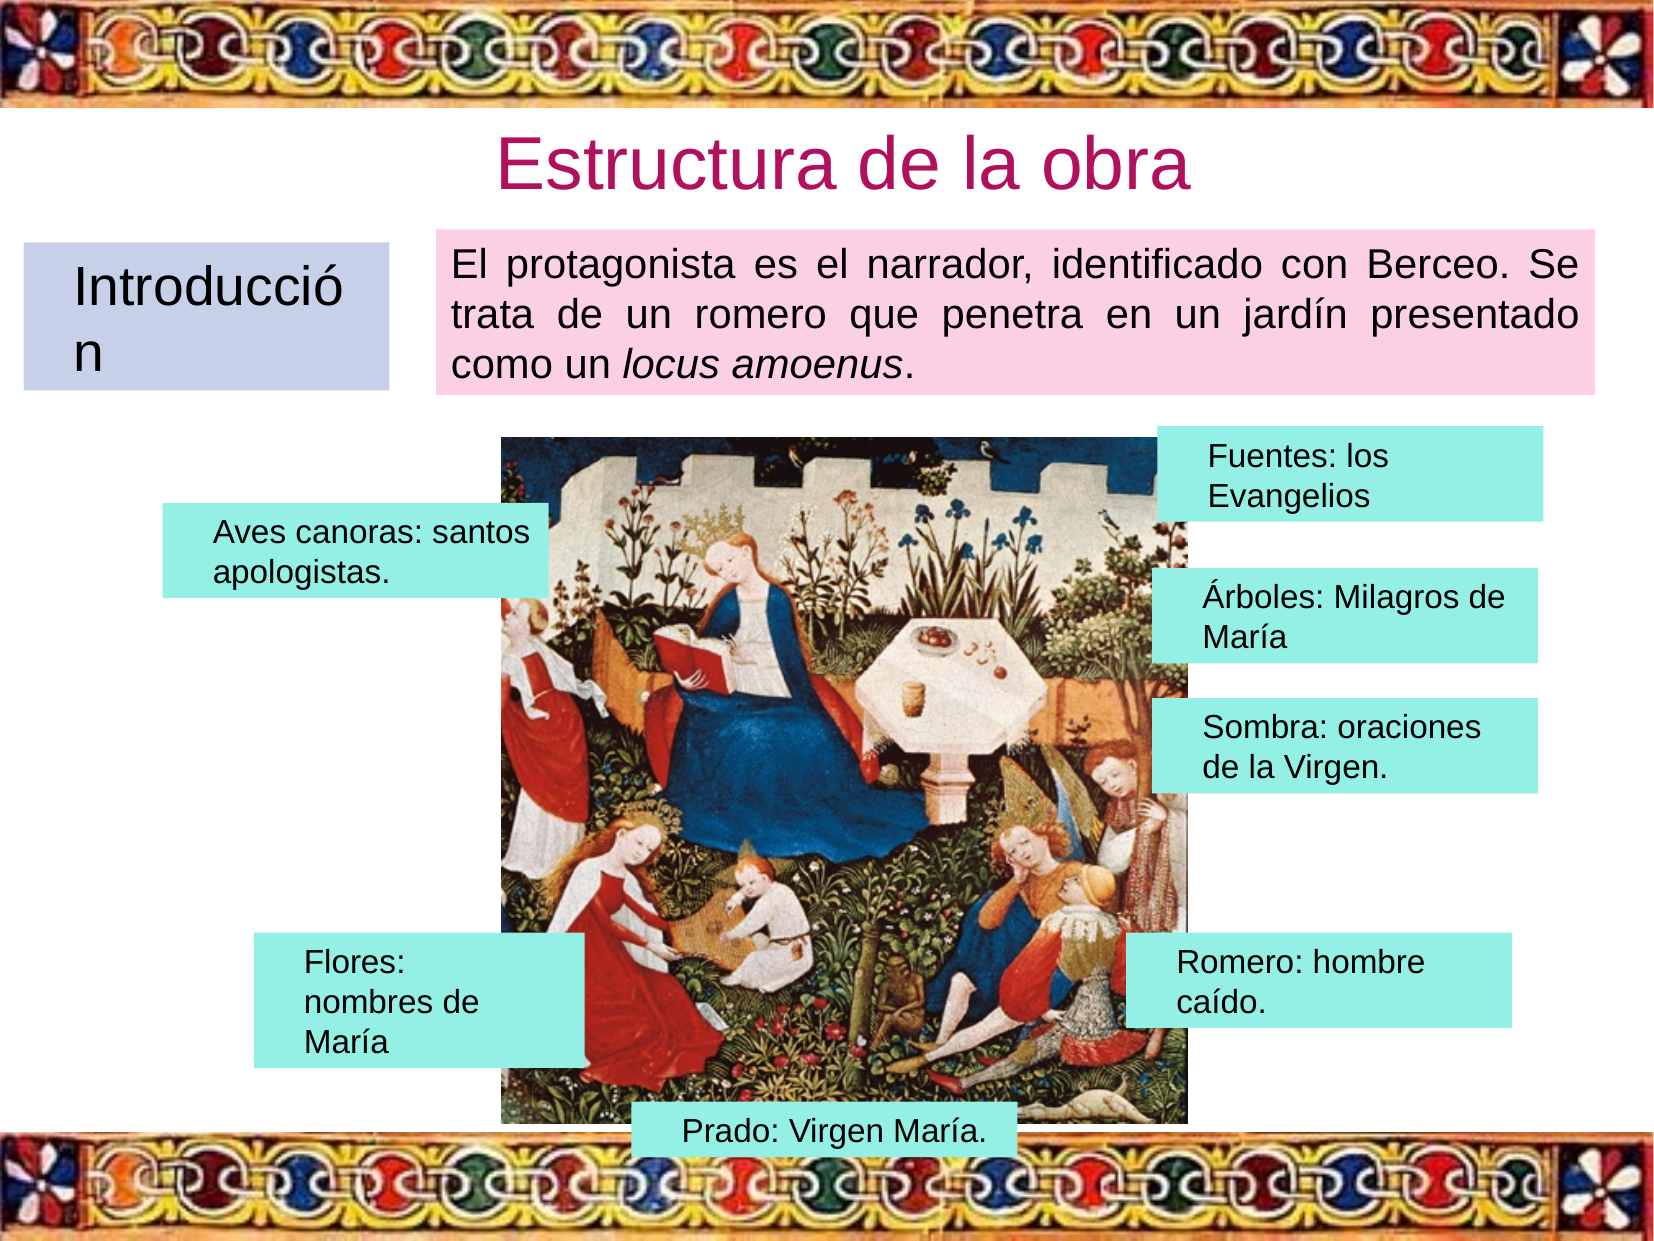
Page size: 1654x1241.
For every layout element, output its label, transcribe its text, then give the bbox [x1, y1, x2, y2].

picture [0, 1132, 1654, 1241]
title Estructura de la obra [196, 112, 1491, 207]
picture [501, 437, 1188, 1124]
text_box El protagonista es el narrador, identificado con Berceo. Se trata de un romero que penetra en un jardín presentado como un locus amoenus. [436, 229, 1595, 395]
text_box Árboles: Milagros de María [1152, 568, 1539, 664]
text_box Fuentes: los Evangelios [1157, 426, 1544, 522]
text_box Prado: Virgen María. [631, 1101, 1018, 1158]
text_box Romero: hombre caído. [1126, 932, 1513, 1028]
text_box Flores: nombres de María [253, 932, 585, 1068]
picture [0, 0, 1654, 108]
text_box Introducción [23, 242, 390, 391]
text_box Aves canoras: santos apologistas. [162, 502, 549, 599]
text_box Sombra: oraciones de la Virgen. [1152, 698, 1539, 794]
